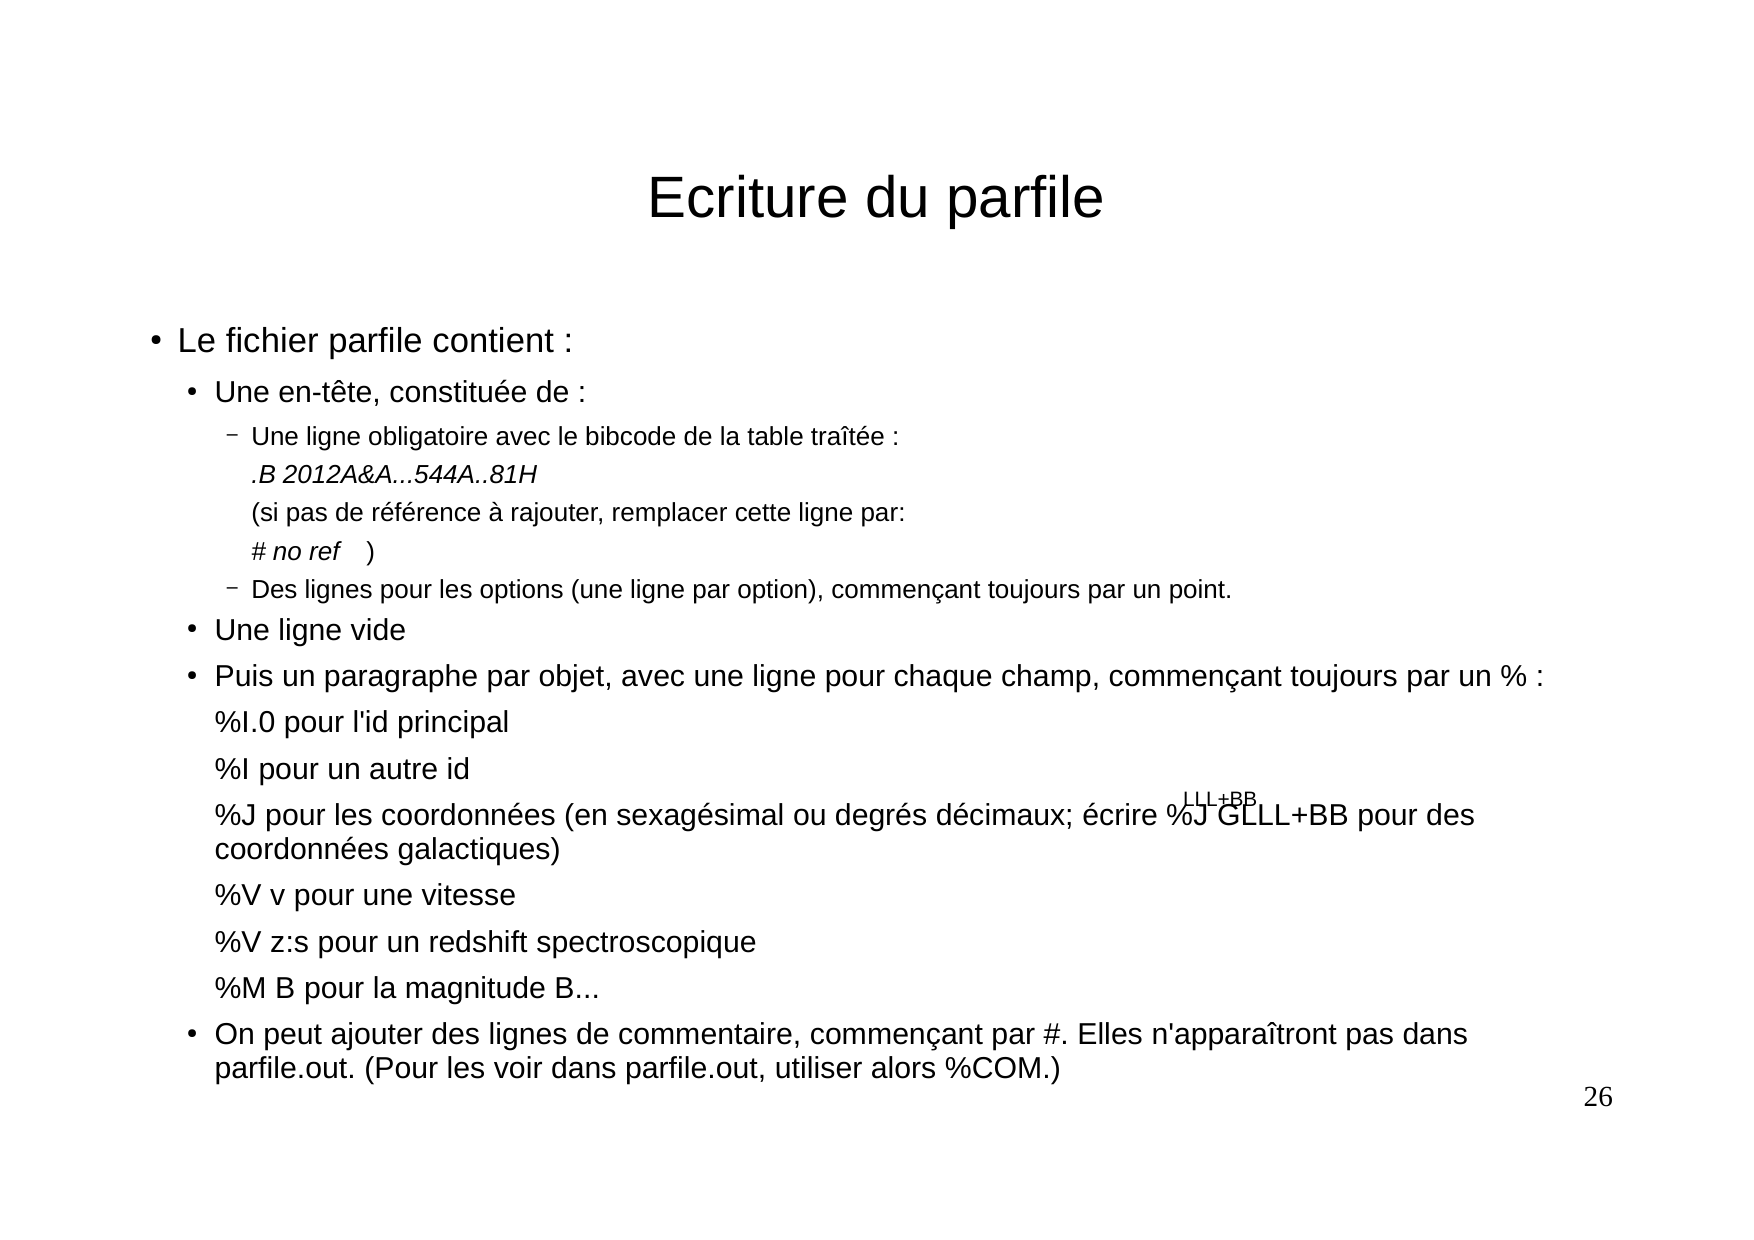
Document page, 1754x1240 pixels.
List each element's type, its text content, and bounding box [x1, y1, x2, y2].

list Le fichier parfile contient : Une en-tête, constituée de : Une ligne obligatoire avec le bibcode de la table traîtée : .B 2012A&A...544A..81H (si pas de référence à rajouter, remplacer cette ligne par: # no ref ) Des lignes pour les options (une ligne par option), commençant toujours par un point. Une ligne vide Puis un paragraphe par objet, avec une ligne pour chaque champ, commençant toujours par un % : %I.0 pour l'id principal %I pour un autre id %J pour les coordonnées (en sexagésimal ou degrés décimaux; écrire %J GLLL+BB pour des coordonnées galactiques) %V v pour une vitesse %V z:s pour un redshift spectroscopique %M B pour la magnitude B... On peut ajouter des lignes de commentaire, commençant par #. Elles n'apparaîtront pas dans parfile.out. (Pour les voir dans parfile.out, utiliser alors %COM.) [140, 321, 1614, 1093]
text_box LLL+BB [1168, 780, 1272, 819]
title Ecriture du parfile [140, 103, 1614, 291]
